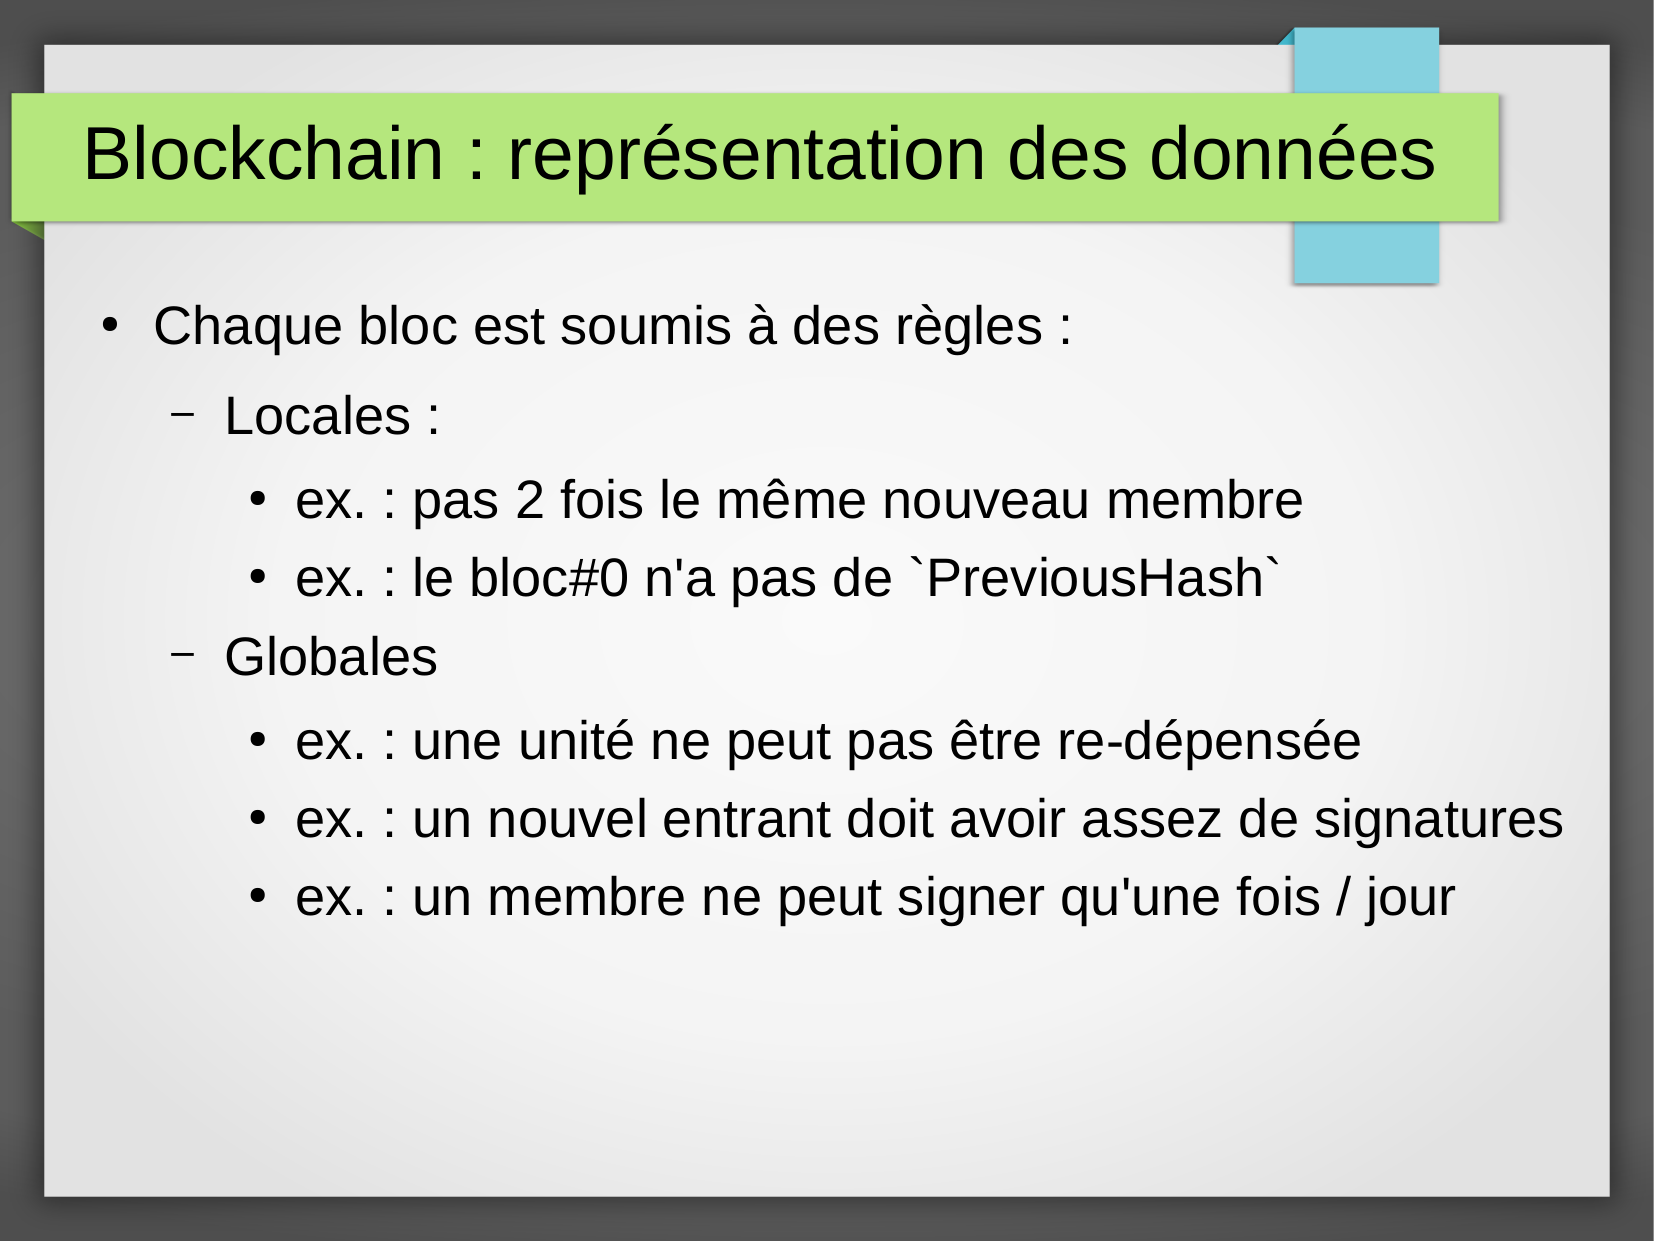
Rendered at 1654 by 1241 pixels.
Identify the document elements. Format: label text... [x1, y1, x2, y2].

list Chaque bloc est soumis à des règles : Locales : ex. : pas 2 fois le même nouveau membre ex. : le bloc#0 n'a pas de `PreviousHash` Globales ex. : une unité ne peut pas être re-dépensée ex. : un nouvel entrant doit avoir assez de signatures ex. : un membre ne peut signer qu'une fois / jour [82, 295, 1571, 1015]
title Blockchain : représentation des données [82, 94, 1512, 213]
picture [0, 0, 1654, 1241]
